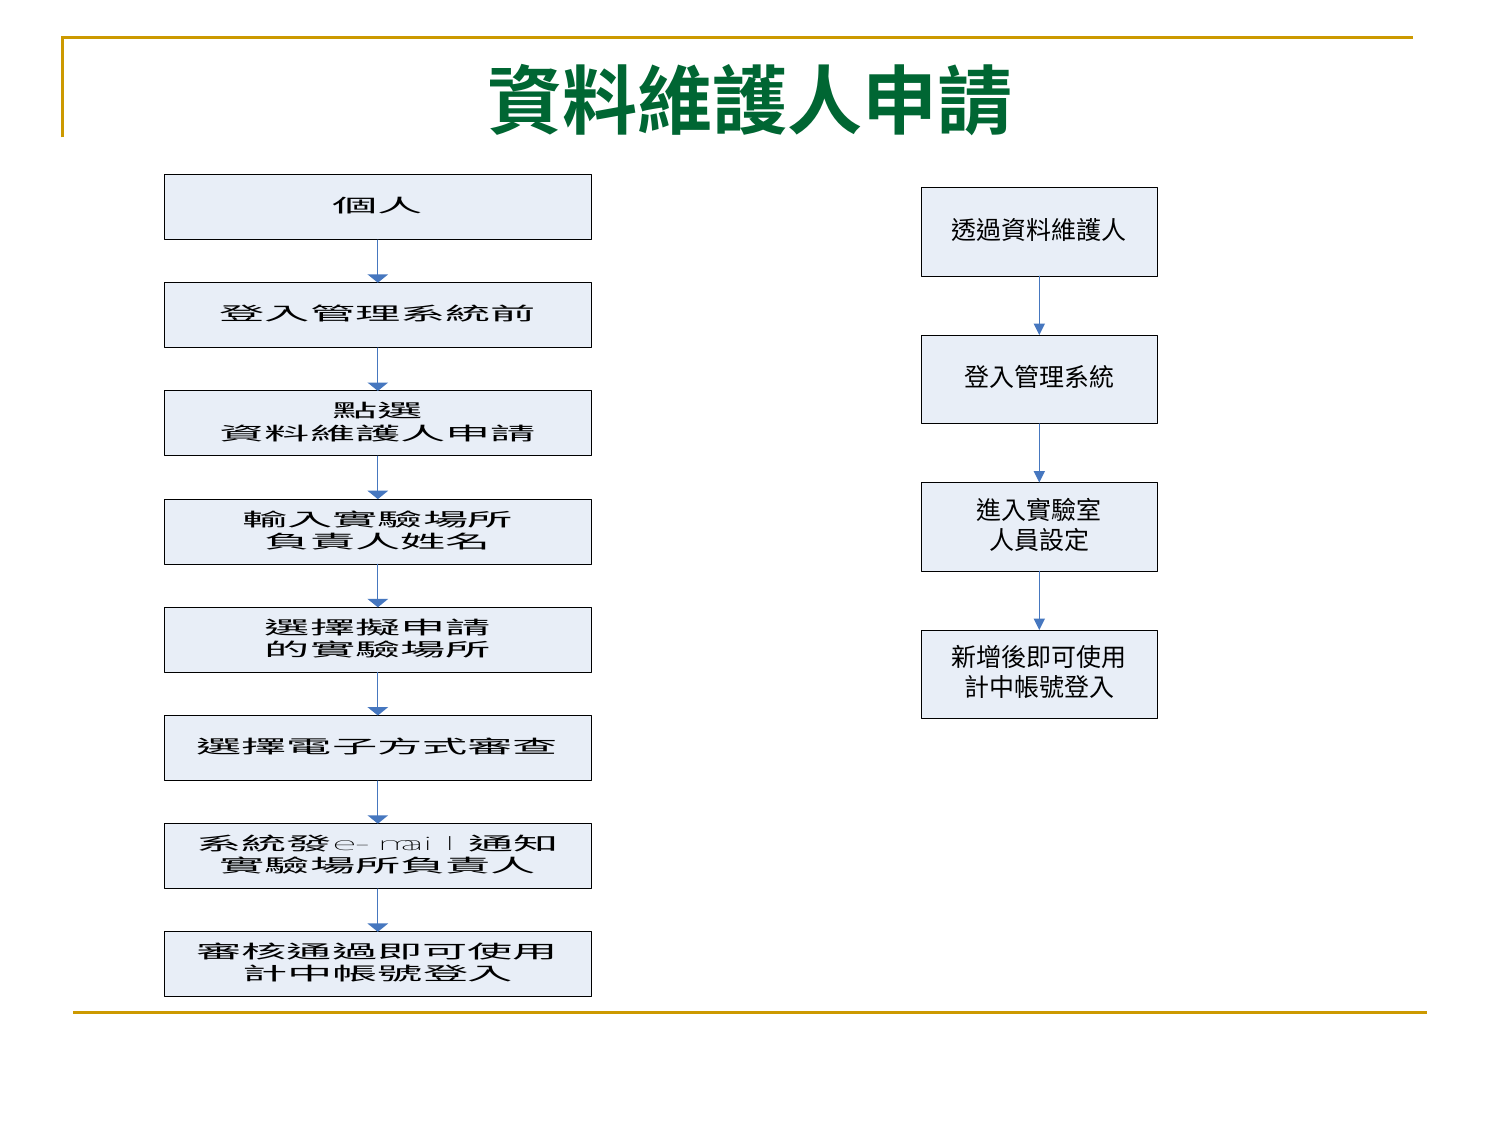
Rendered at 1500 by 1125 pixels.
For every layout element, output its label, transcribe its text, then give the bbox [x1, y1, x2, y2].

chart [918, 184, 1161, 869]
title 資料維護人申請 [75, 45, 1426, 233]
chart [159, 172, 597, 999]
